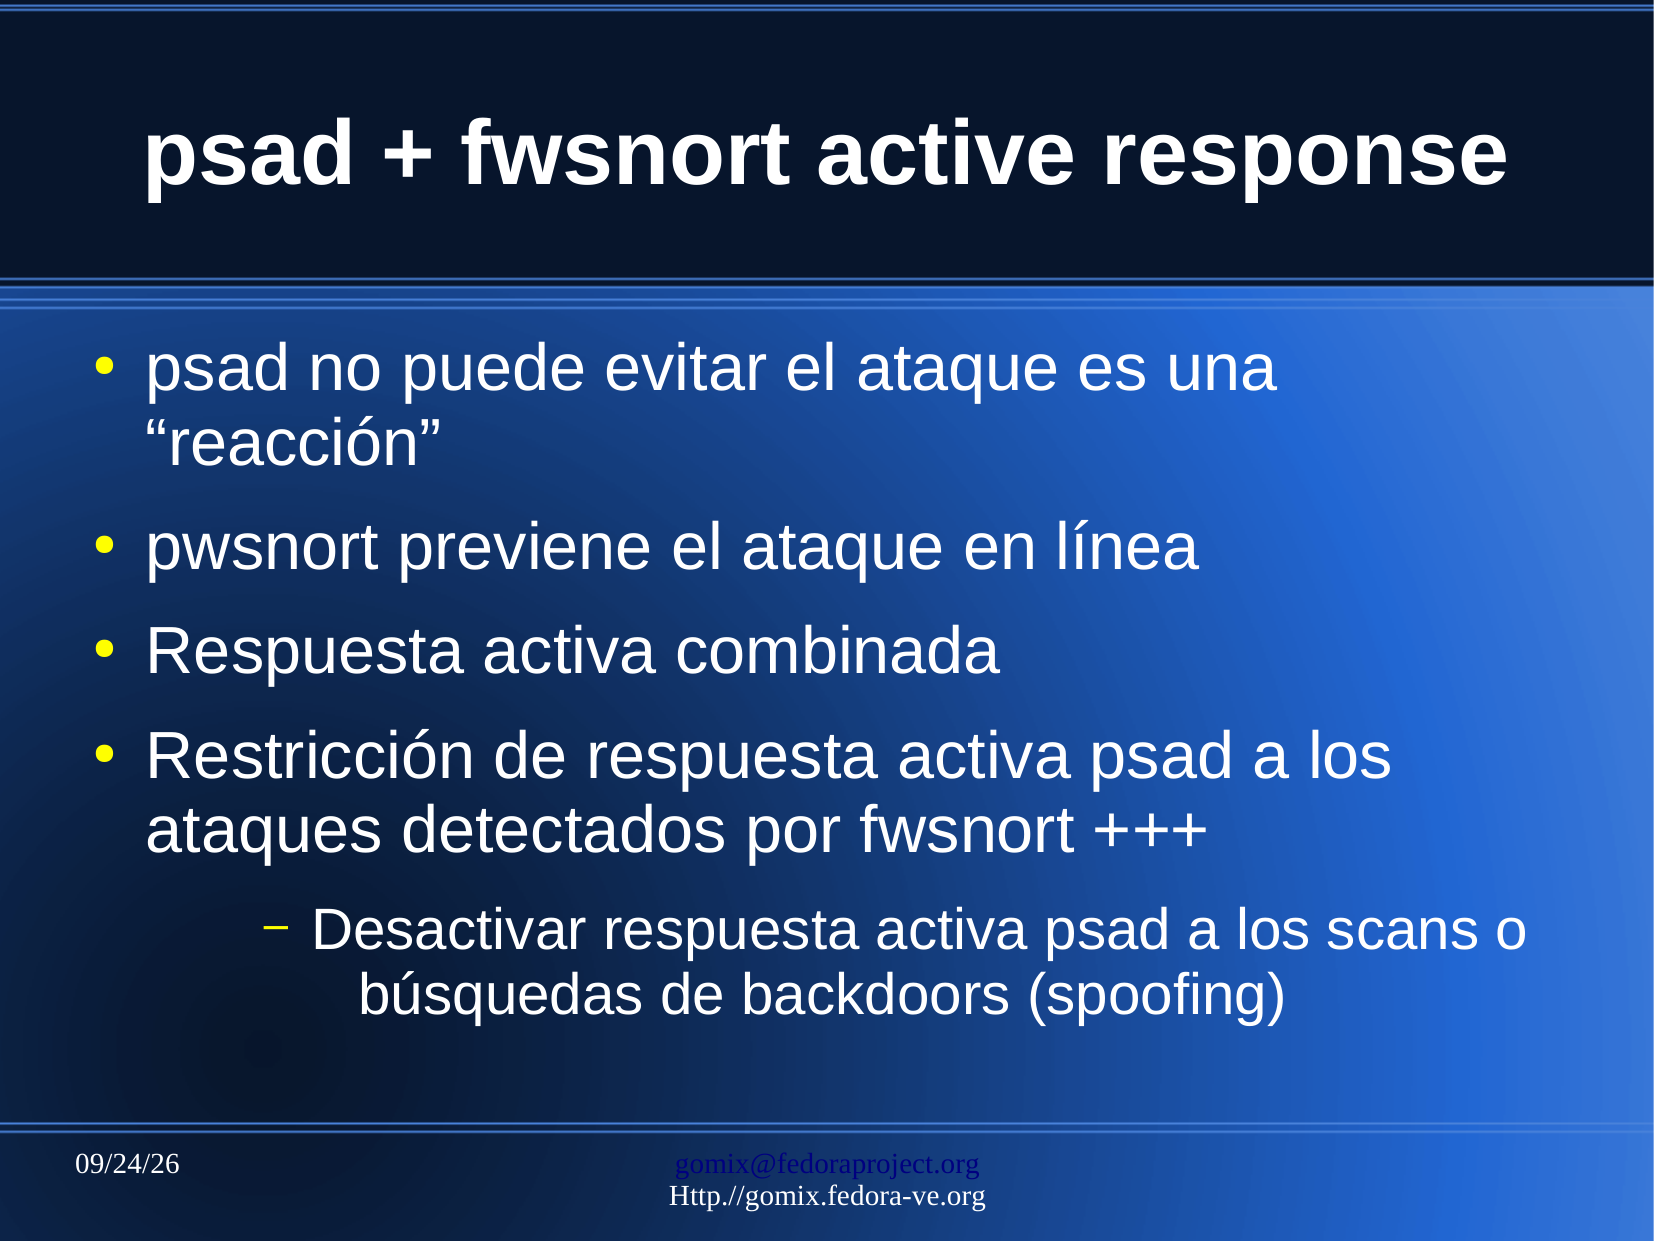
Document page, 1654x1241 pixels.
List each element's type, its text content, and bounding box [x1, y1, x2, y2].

title psad + fwsnort active response [82, 49, 1571, 257]
list psad no puede evitar el ataque es una “reacción” pwsnort previene el ataque en línea Respuesta activa combinada Restricción de respuesta activa psad a los ataques detectados por fwsnort +++ Desactivar respuesta activa psad a los scans o búsquedas de backdoors (spoofing) [75, 330, 1564, 1126]
picture [0, 0, 1654, 1241]
